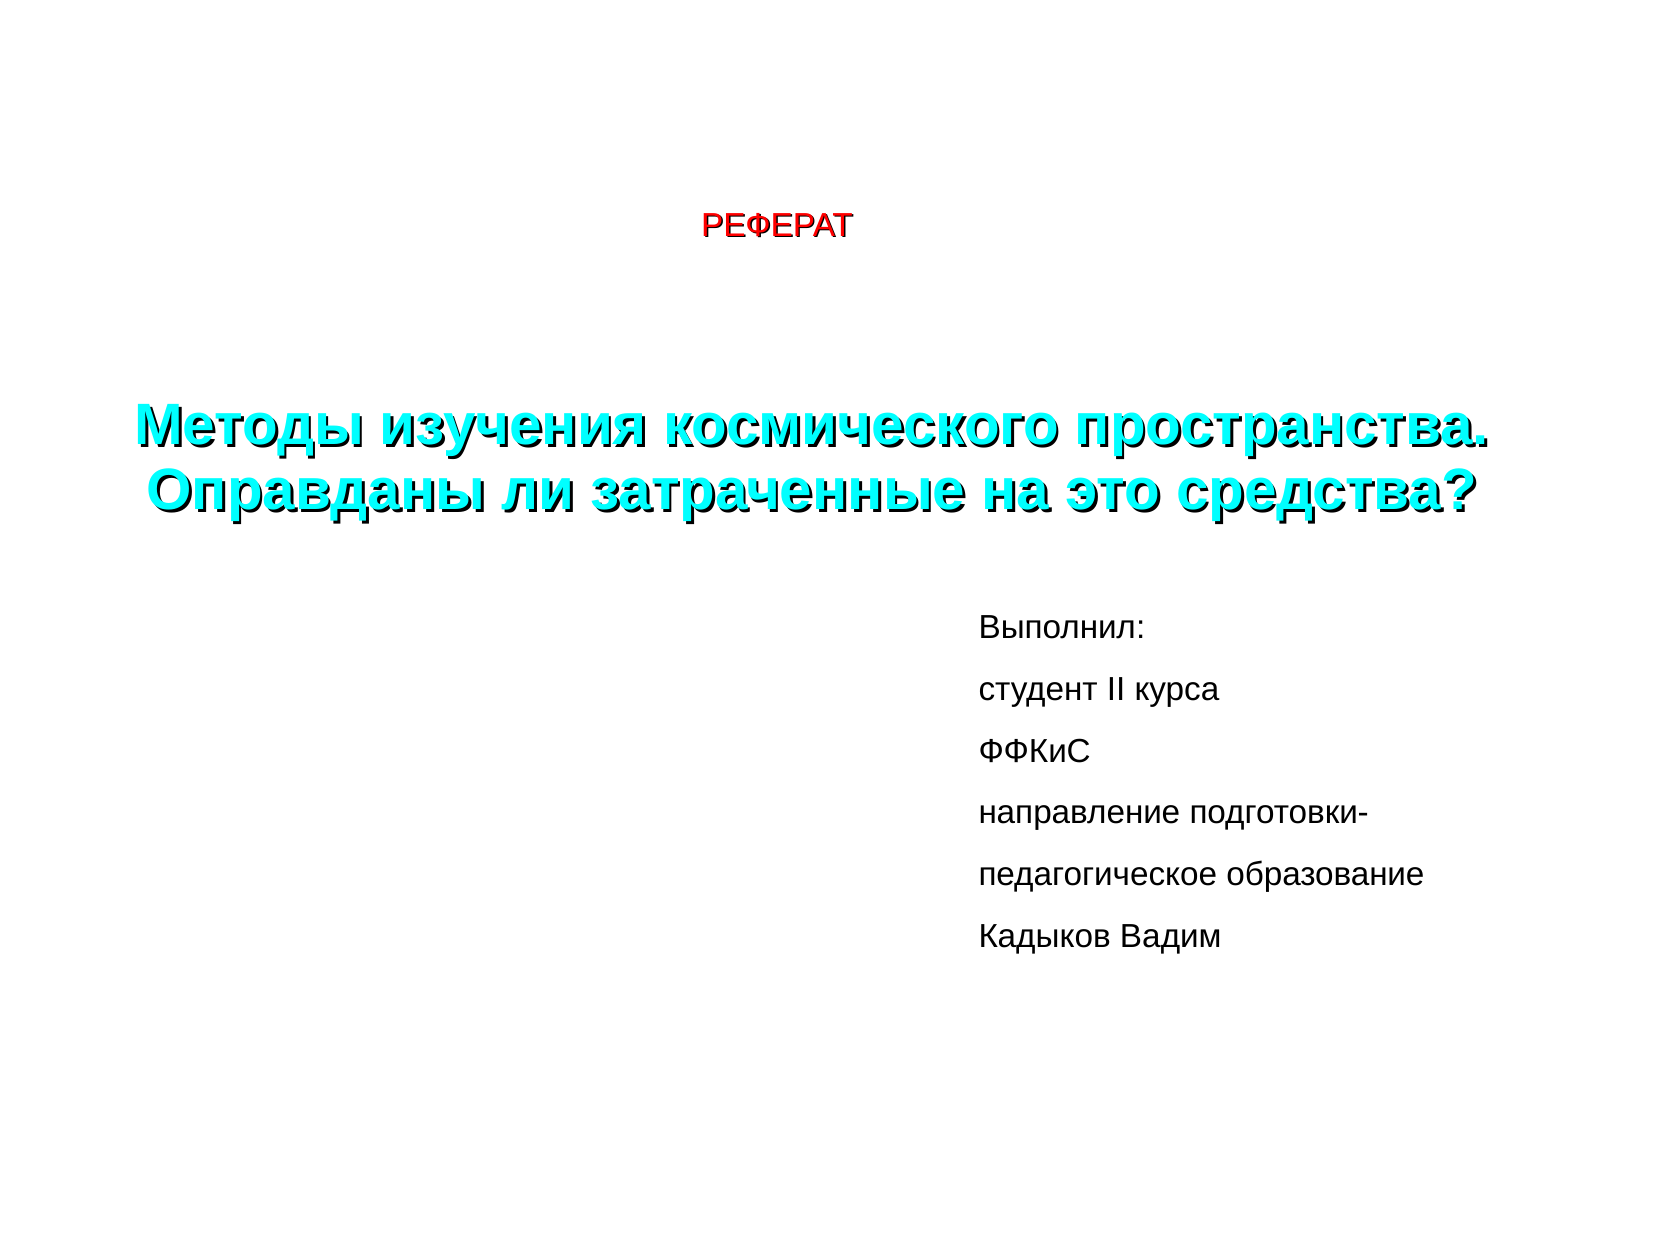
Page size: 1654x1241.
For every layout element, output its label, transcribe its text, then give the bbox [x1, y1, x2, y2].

text_box РЕФЕРАТ Методы изучения космического пространства. Оправданы ли затраченные на это средства? Выполнил: студент II курса ФФКиС направление подготовки- педагогическое образование Кадыков Вадим [29, 0, 1595, 1114]
